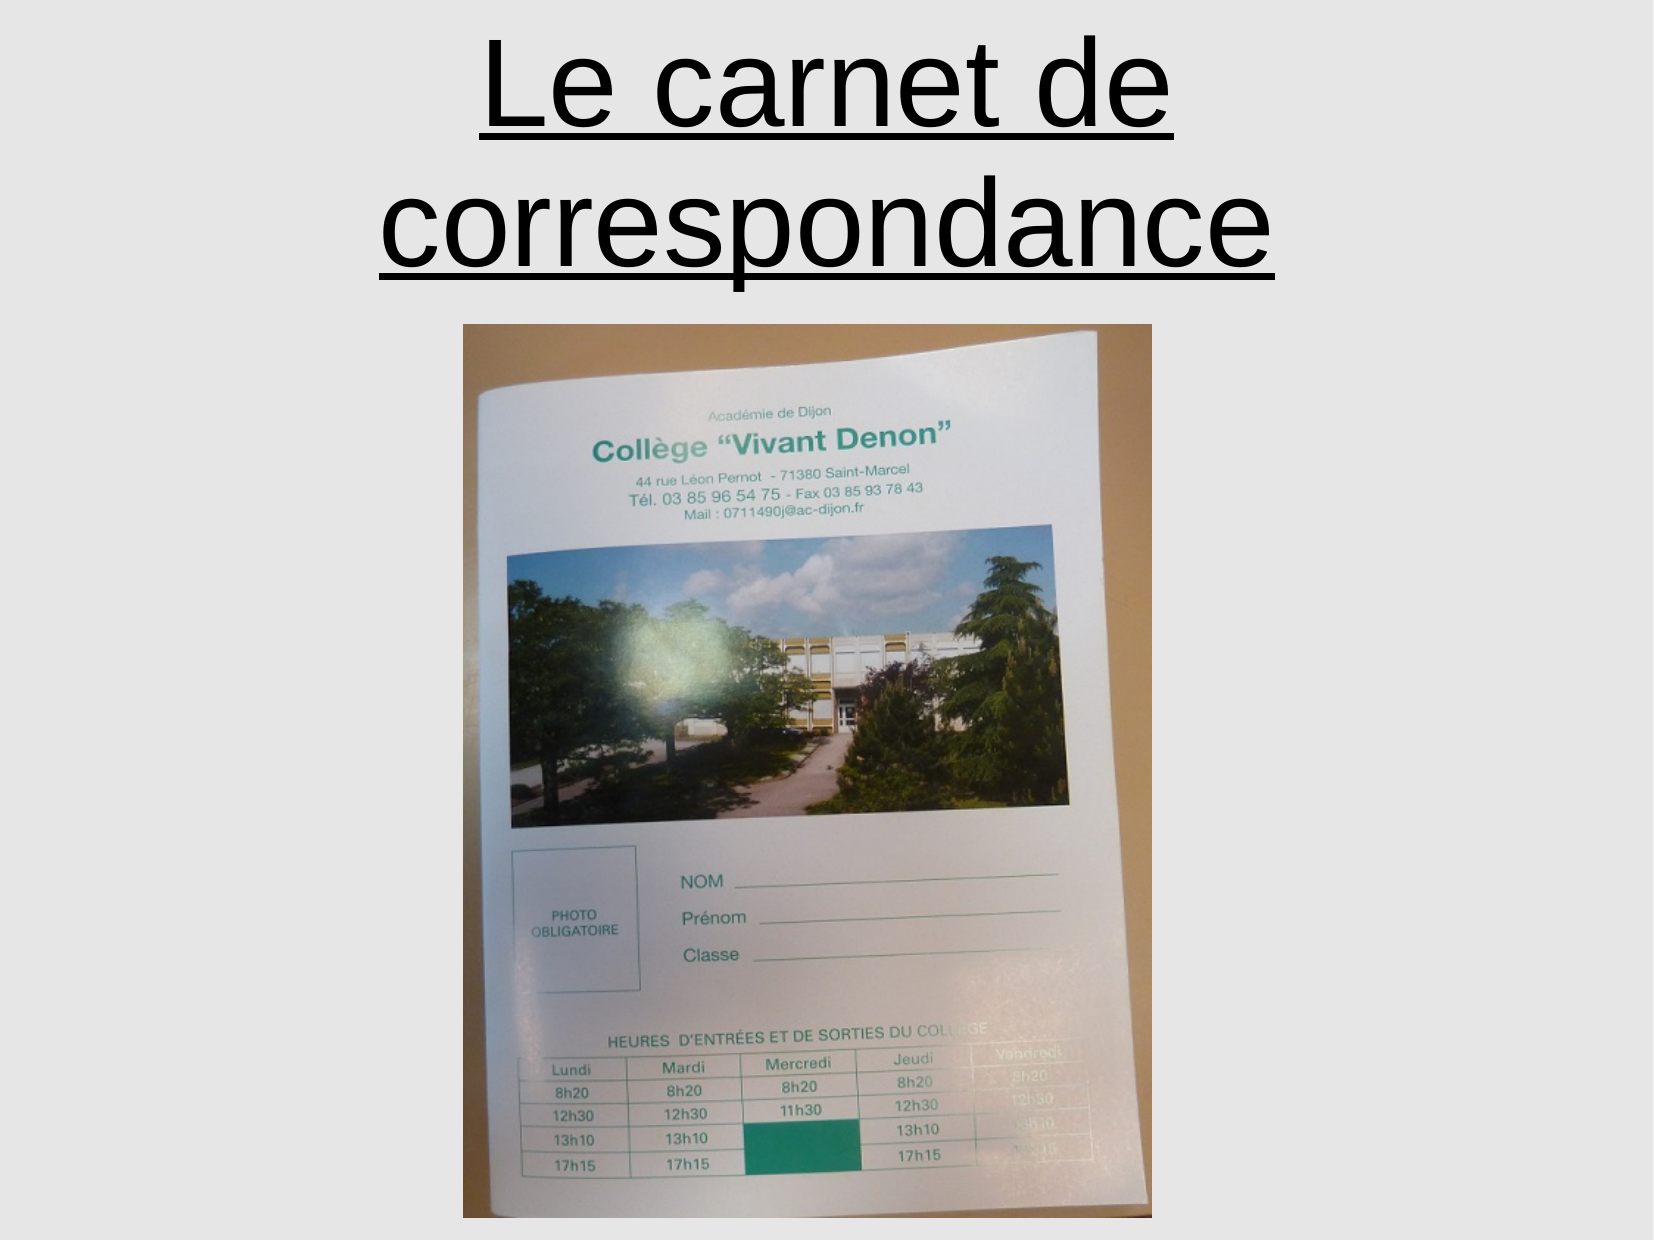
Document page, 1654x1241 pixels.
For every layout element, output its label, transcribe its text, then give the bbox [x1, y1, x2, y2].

picture [463, 324, 1152, 1218]
title Le carnet de correspondance [82, 13, 1571, 293]
